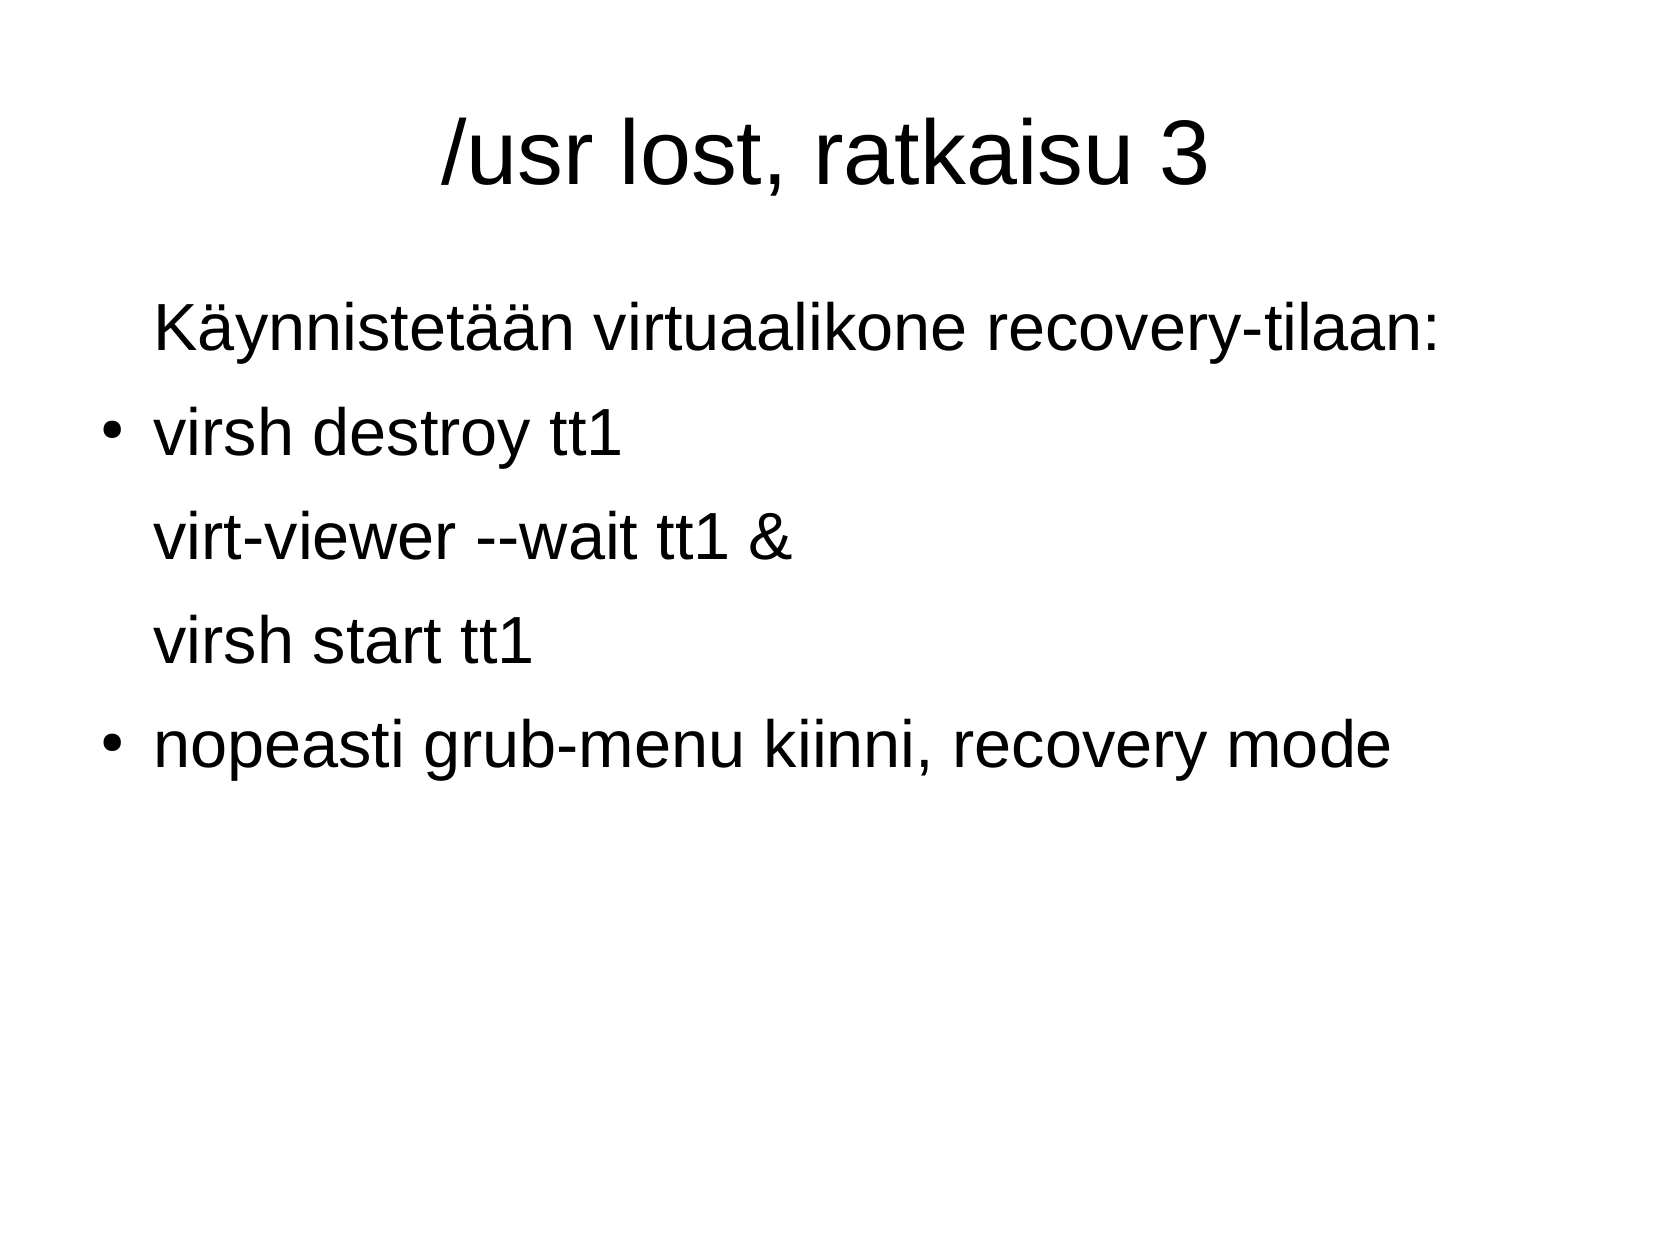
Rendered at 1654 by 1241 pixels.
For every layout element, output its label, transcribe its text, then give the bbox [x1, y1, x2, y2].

list Käynnistetään virtuaalikone recovery-tilaan: virsh destroy tt1 virt-viewer --wait tt1 & virsh start tt1 nopeasti grub-menu kiinni, recovery mode [82, 290, 1571, 1010]
title /usr lost, ratkaisu 3 [82, 49, 1571, 257]
